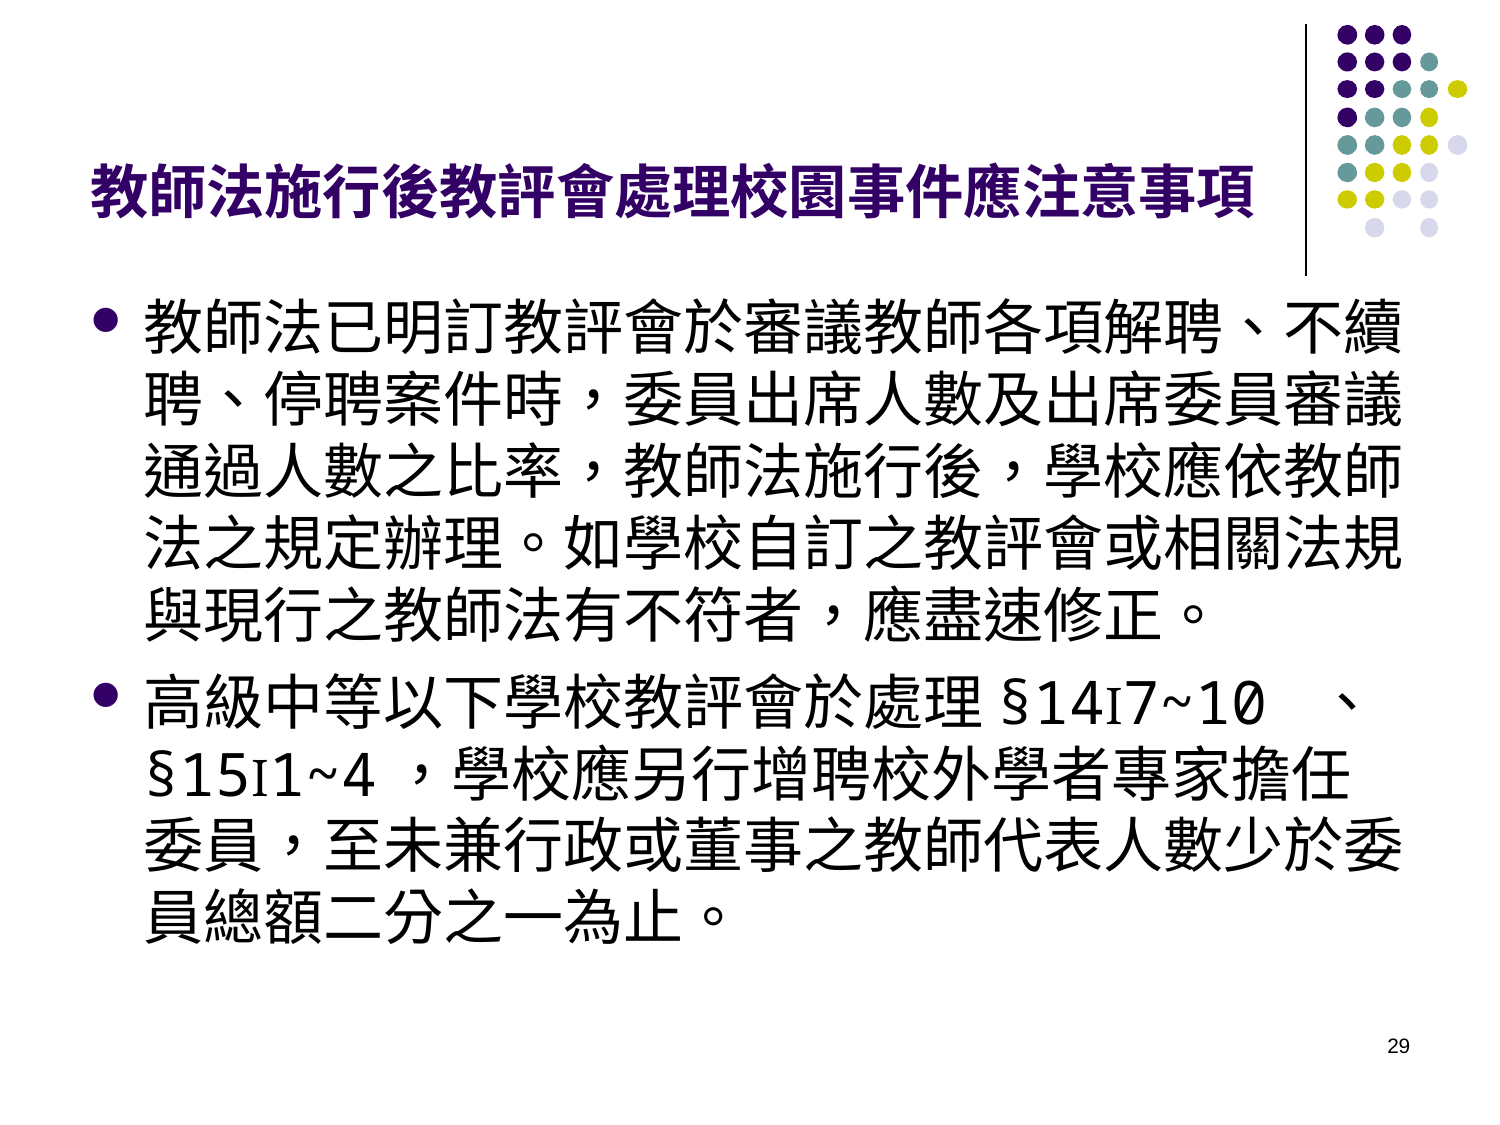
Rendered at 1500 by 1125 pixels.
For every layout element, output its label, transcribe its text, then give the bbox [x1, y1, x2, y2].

title 教師法施行後教評會處理校園事件應注意事項 [74, 20, 1313, 233]
text_box <number> [1074, 1025, 1426, 1101]
list 教師法已明訂教評會於審議教師各項解聘、不續聘、停聘案件時，委員出席人數及出席委員審議通過人數之比率，教師法施行後，學校應依教師法之規定辦理。如學校自訂之教評會或相關法規與現行之教師法有不符者，應盡速修正。 高級中等以下學校教評會於處理§14Ⅰ7~10 、 §15Ⅰ1~4，學校應另行增聘校外學者專家擔任委員，至未兼行政或董事之教師代表人數少於委員總額二分之一為止。 [75, 282, 1426, 1006]
